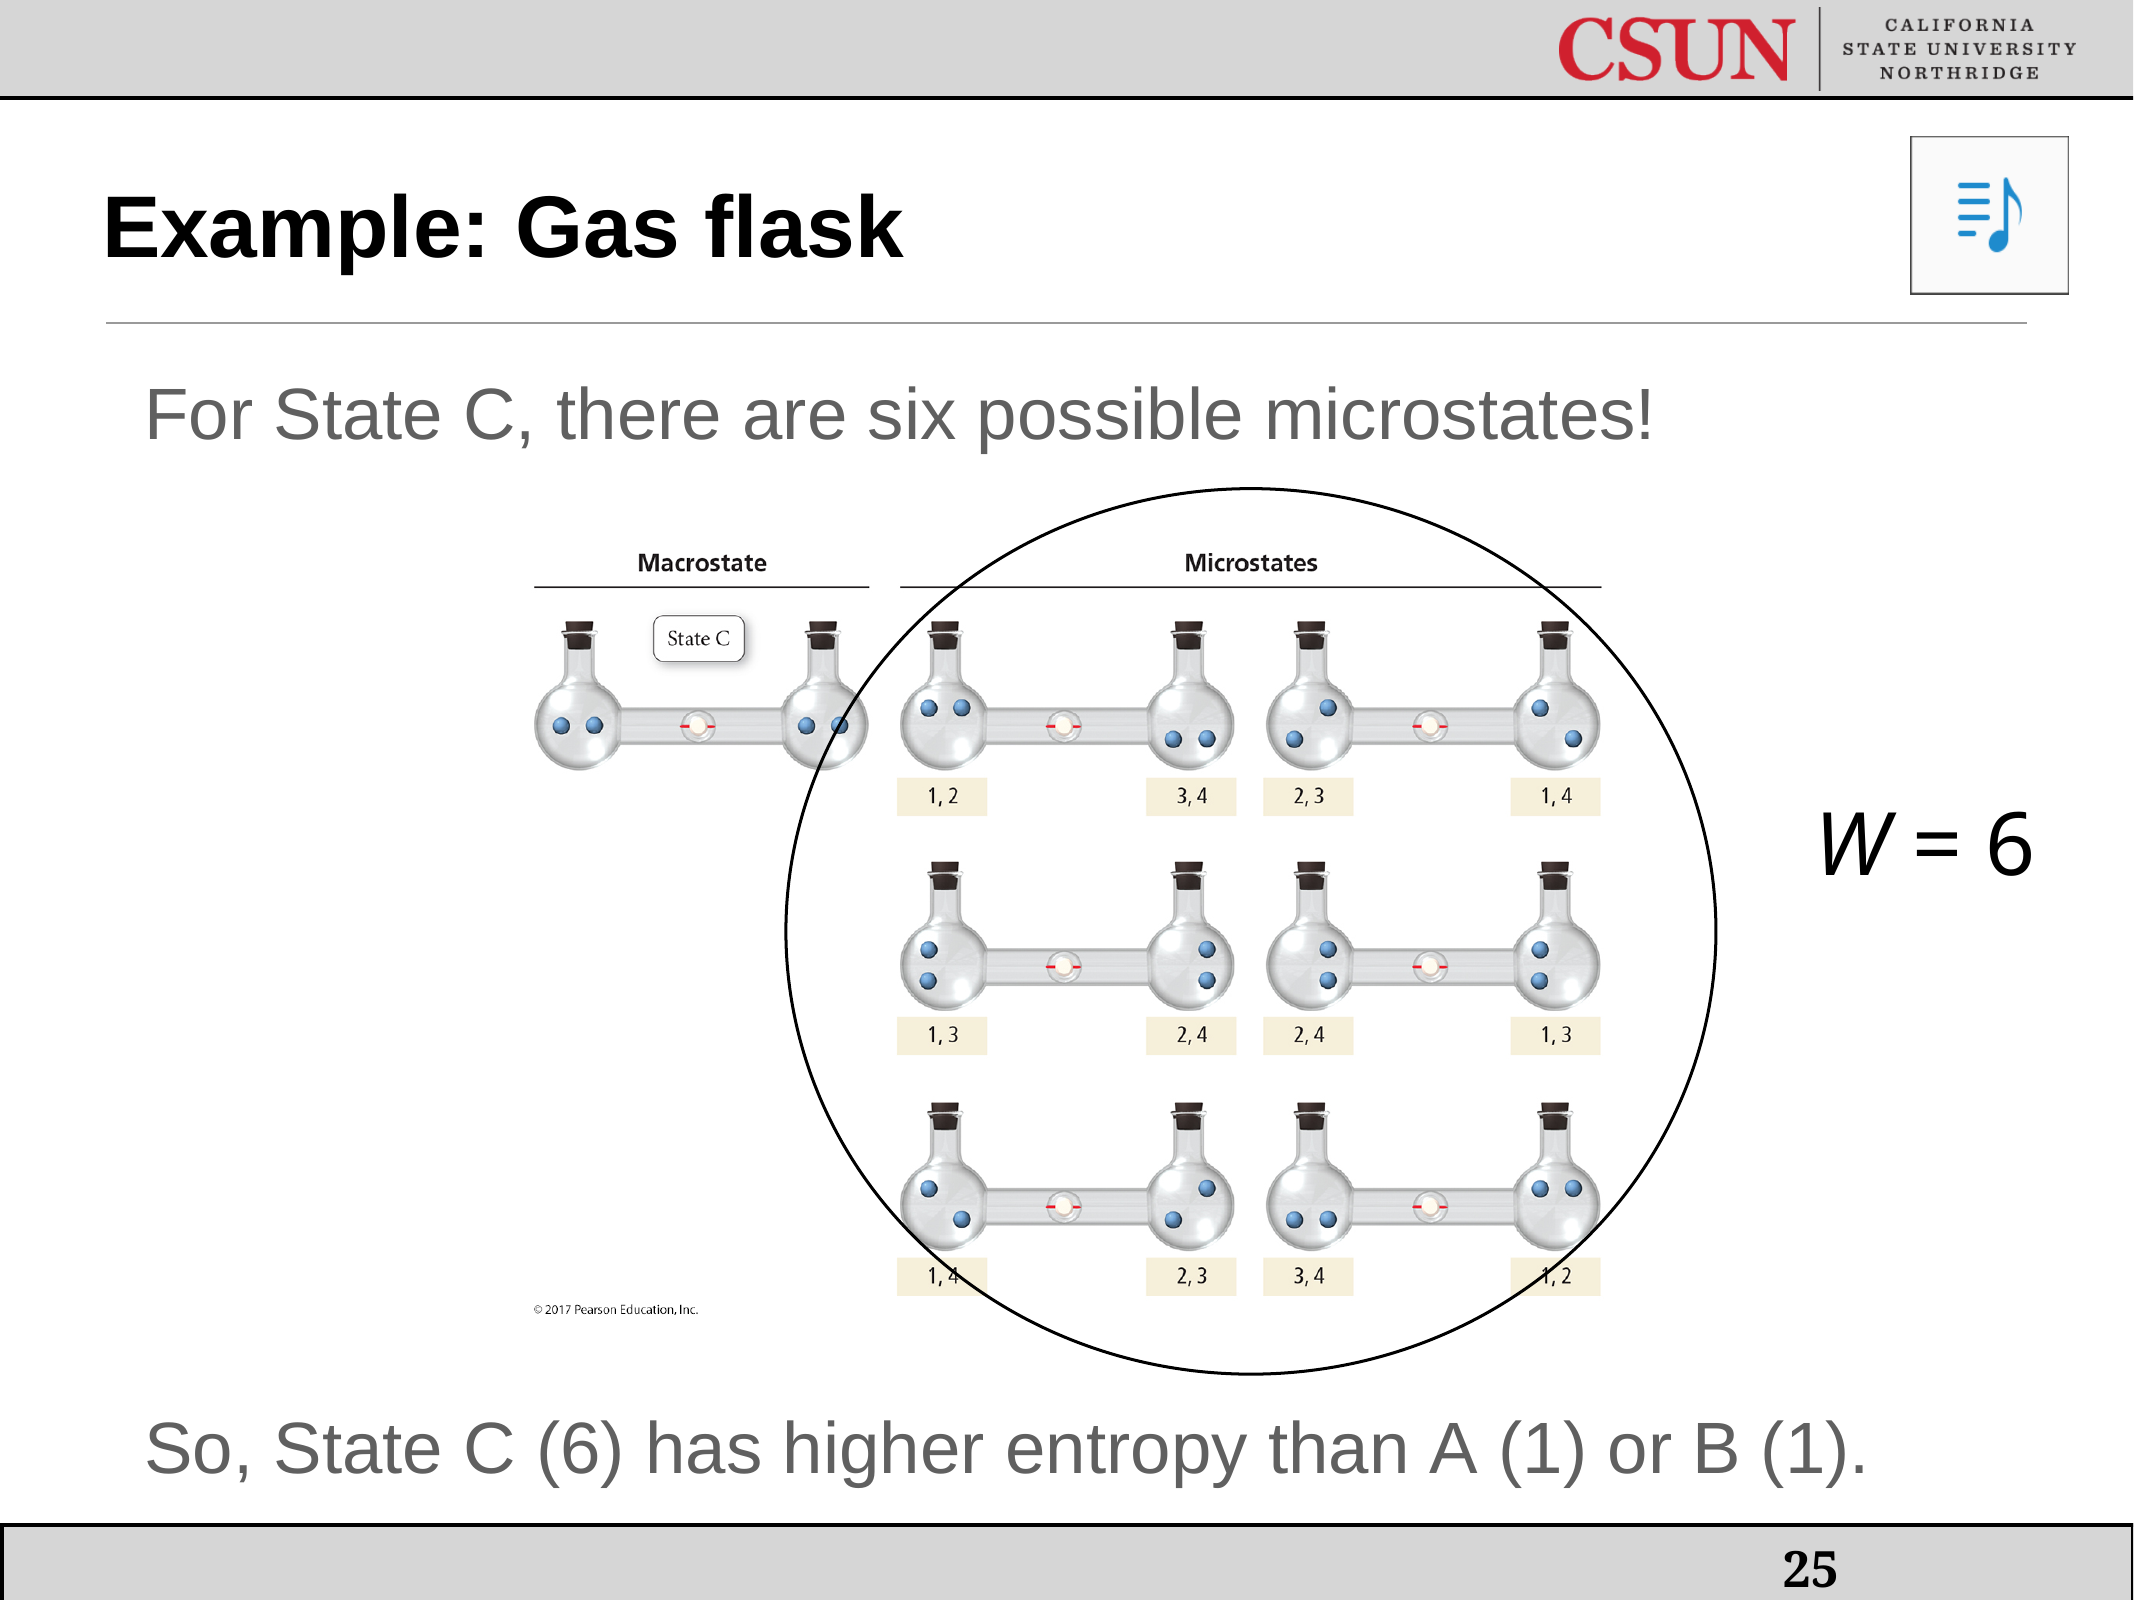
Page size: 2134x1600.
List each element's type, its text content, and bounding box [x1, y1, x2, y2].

picture [788, 544, 1610, 1321]
title Example: Gas flask [93, 104, 2040, 284]
text_box [1909, 135, 2071, 296]
text_box W = 6 [1800, 780, 2101, 900]
list For State C, there are six possible microstates! So, State C (6) has higher entropy than A (1) or B (1). [93, 358, 2040, 1503]
picture [1478, 1217, 1610, 1321]
picture [1559, 7, 2076, 91]
picture [525, 544, 1024, 1321]
picture [1482, 544, 1610, 646]
